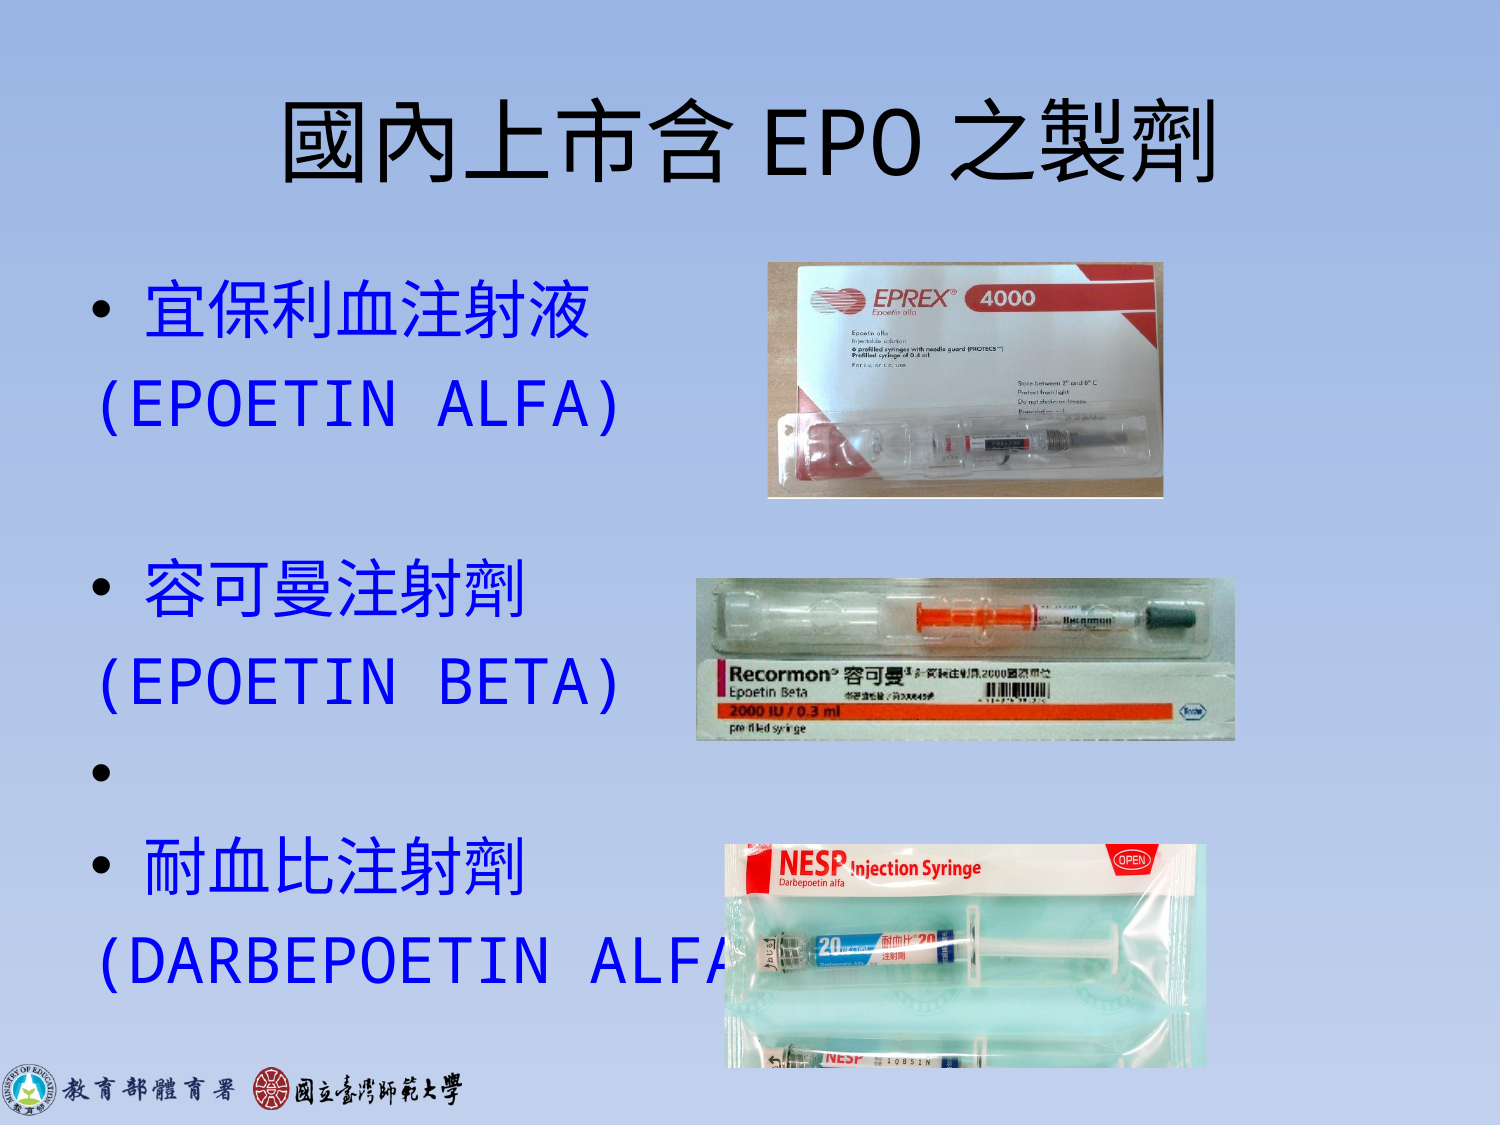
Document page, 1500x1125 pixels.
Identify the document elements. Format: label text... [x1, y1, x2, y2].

picture [696, 578, 1235, 742]
picture [767, 262, 1164, 499]
picture [724, 844, 1207, 1068]
title 國內上市含EPO之製劑 [75, 45, 1426, 233]
list 宜保利血注射液 (EPOETIN ALFA) 容可曼注射劑 (EPOETIN BETA) 耐血比注射劑 (DARBEPOETIN ALFA) [75, 262, 1426, 1005]
